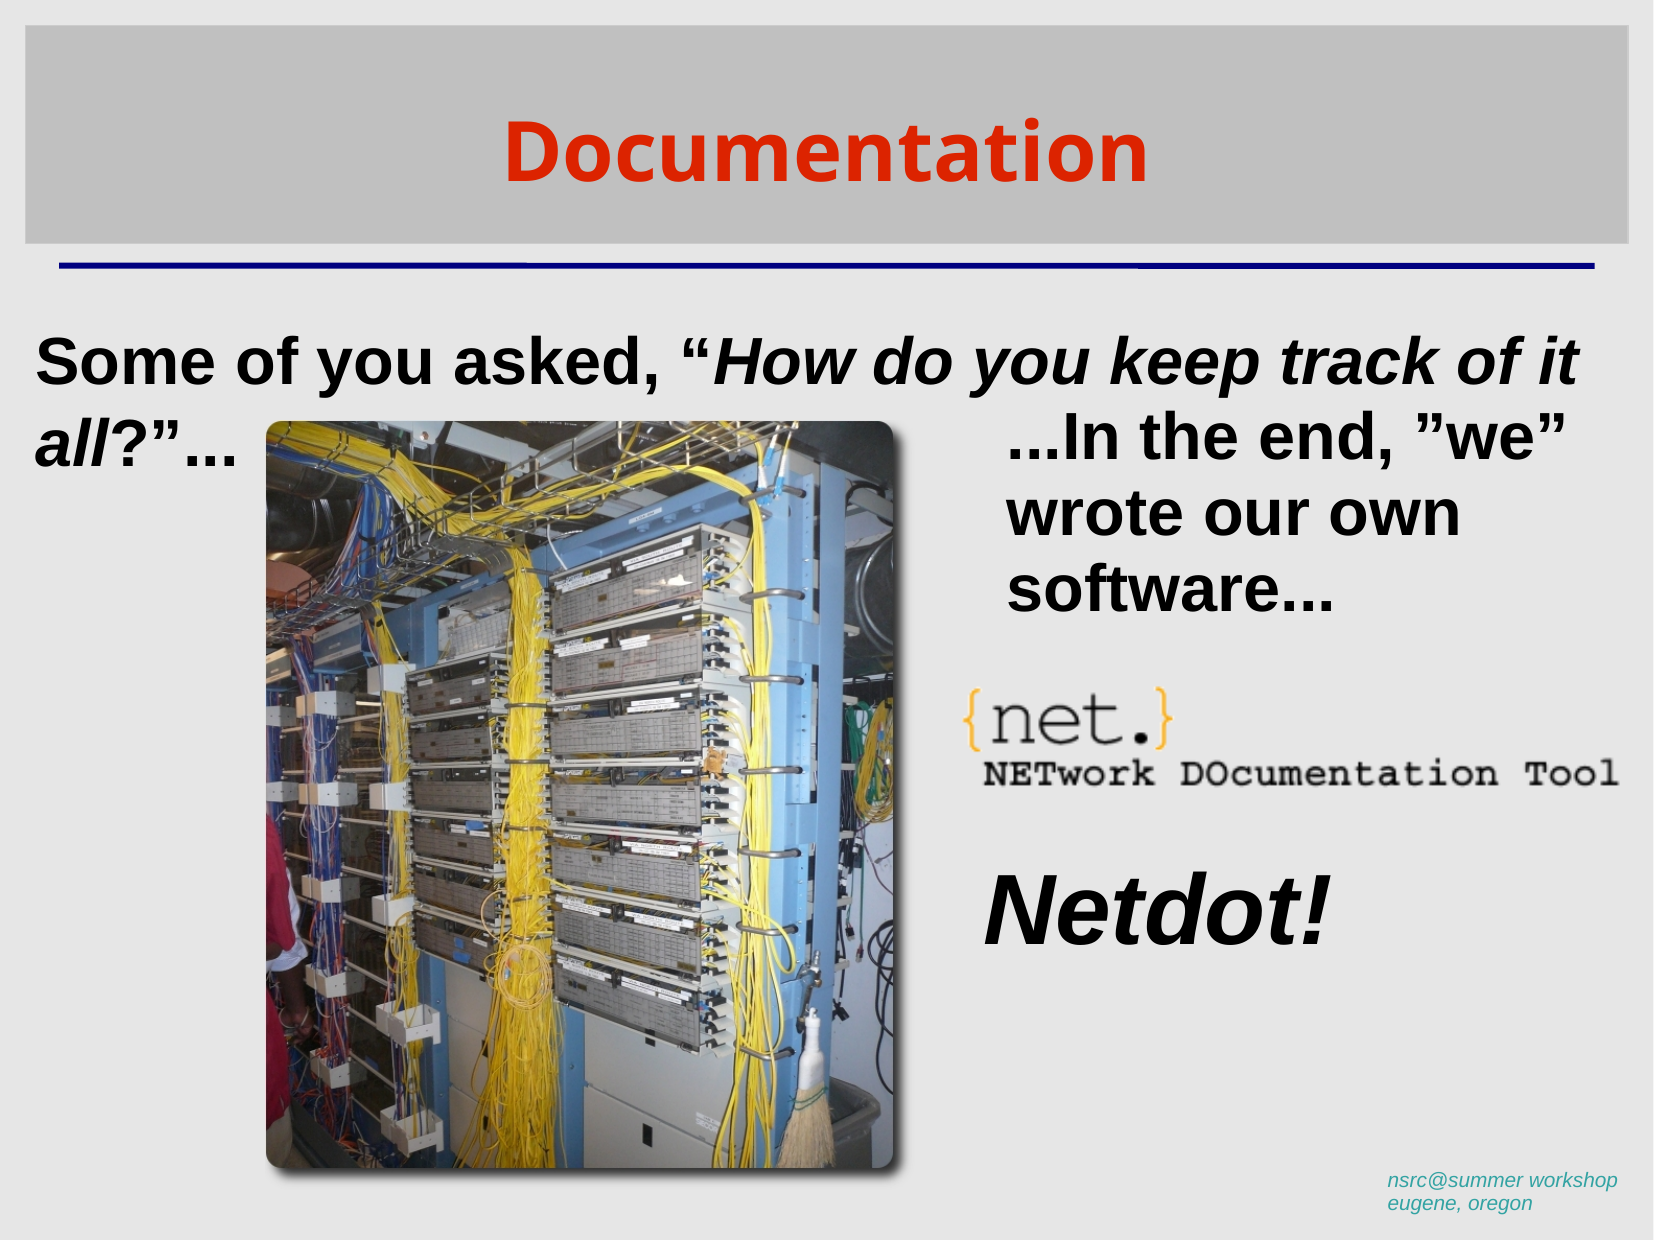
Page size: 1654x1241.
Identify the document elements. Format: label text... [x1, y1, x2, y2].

title Documentation [121, 46, 1532, 253]
picture [962, 685, 1622, 792]
text_box Netdot! [968, 844, 1619, 972]
list Some of you asked, “How do you keep track of it all?”... [35, 316, 1601, 474]
text_box ...In the end, ”we” wrote our own software... [992, 389, 1601, 632]
picture [265, 420, 916, 1191]
